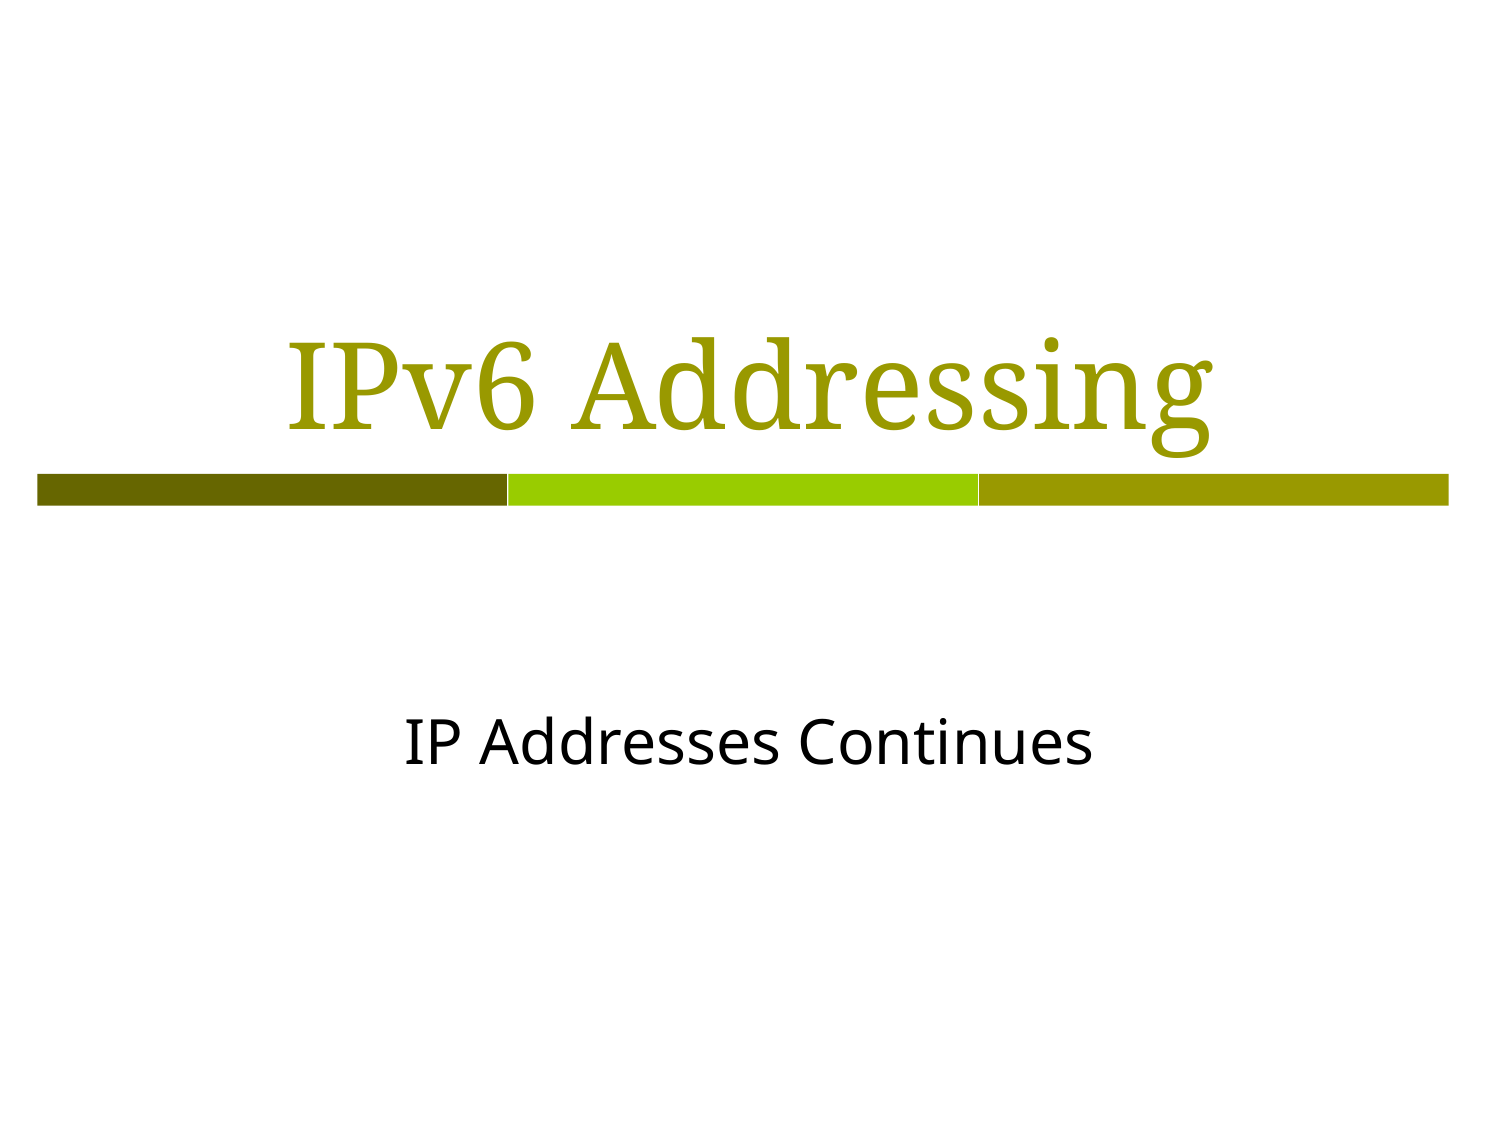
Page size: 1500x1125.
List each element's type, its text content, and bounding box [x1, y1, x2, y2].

title IPv6 Addressing [112, 112, 1388, 462]
text_box IP Addresses Continues [225, 558, 1276, 921]
